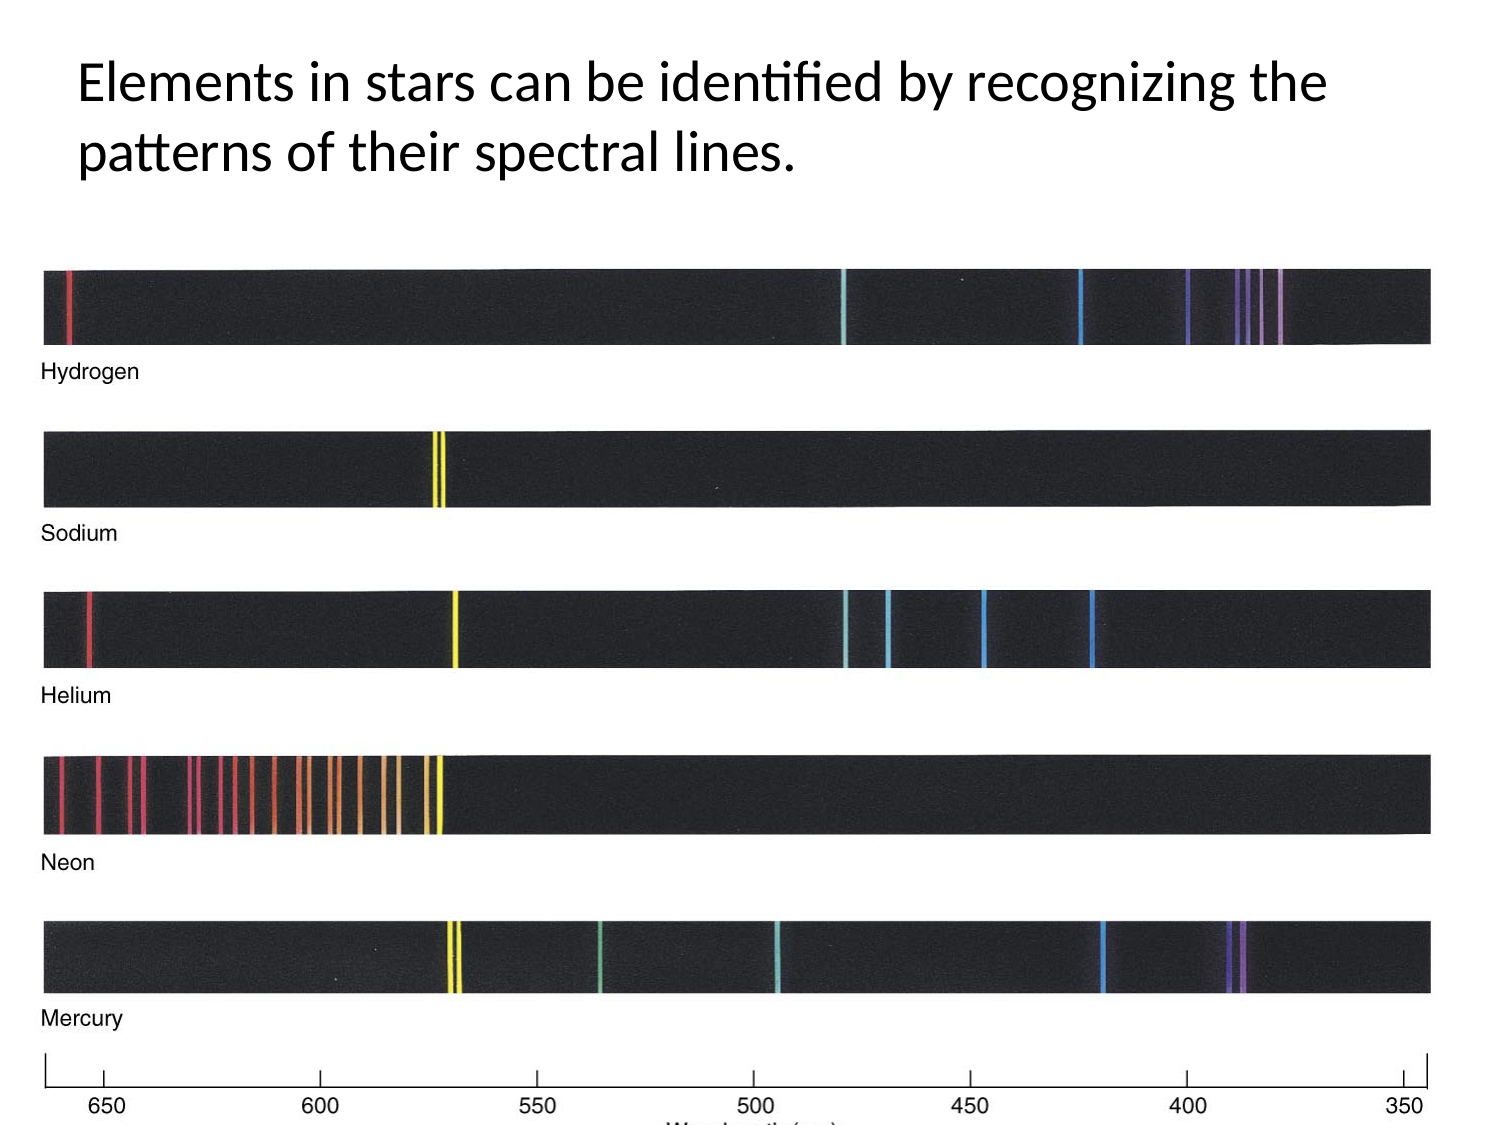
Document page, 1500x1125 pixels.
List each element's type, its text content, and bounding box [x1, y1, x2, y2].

text_box Elements in stars can be identified by recognizing the patterns of their spectral lines. [62, 35, 1425, 191]
picture [35, 265, 1438, 1125]
